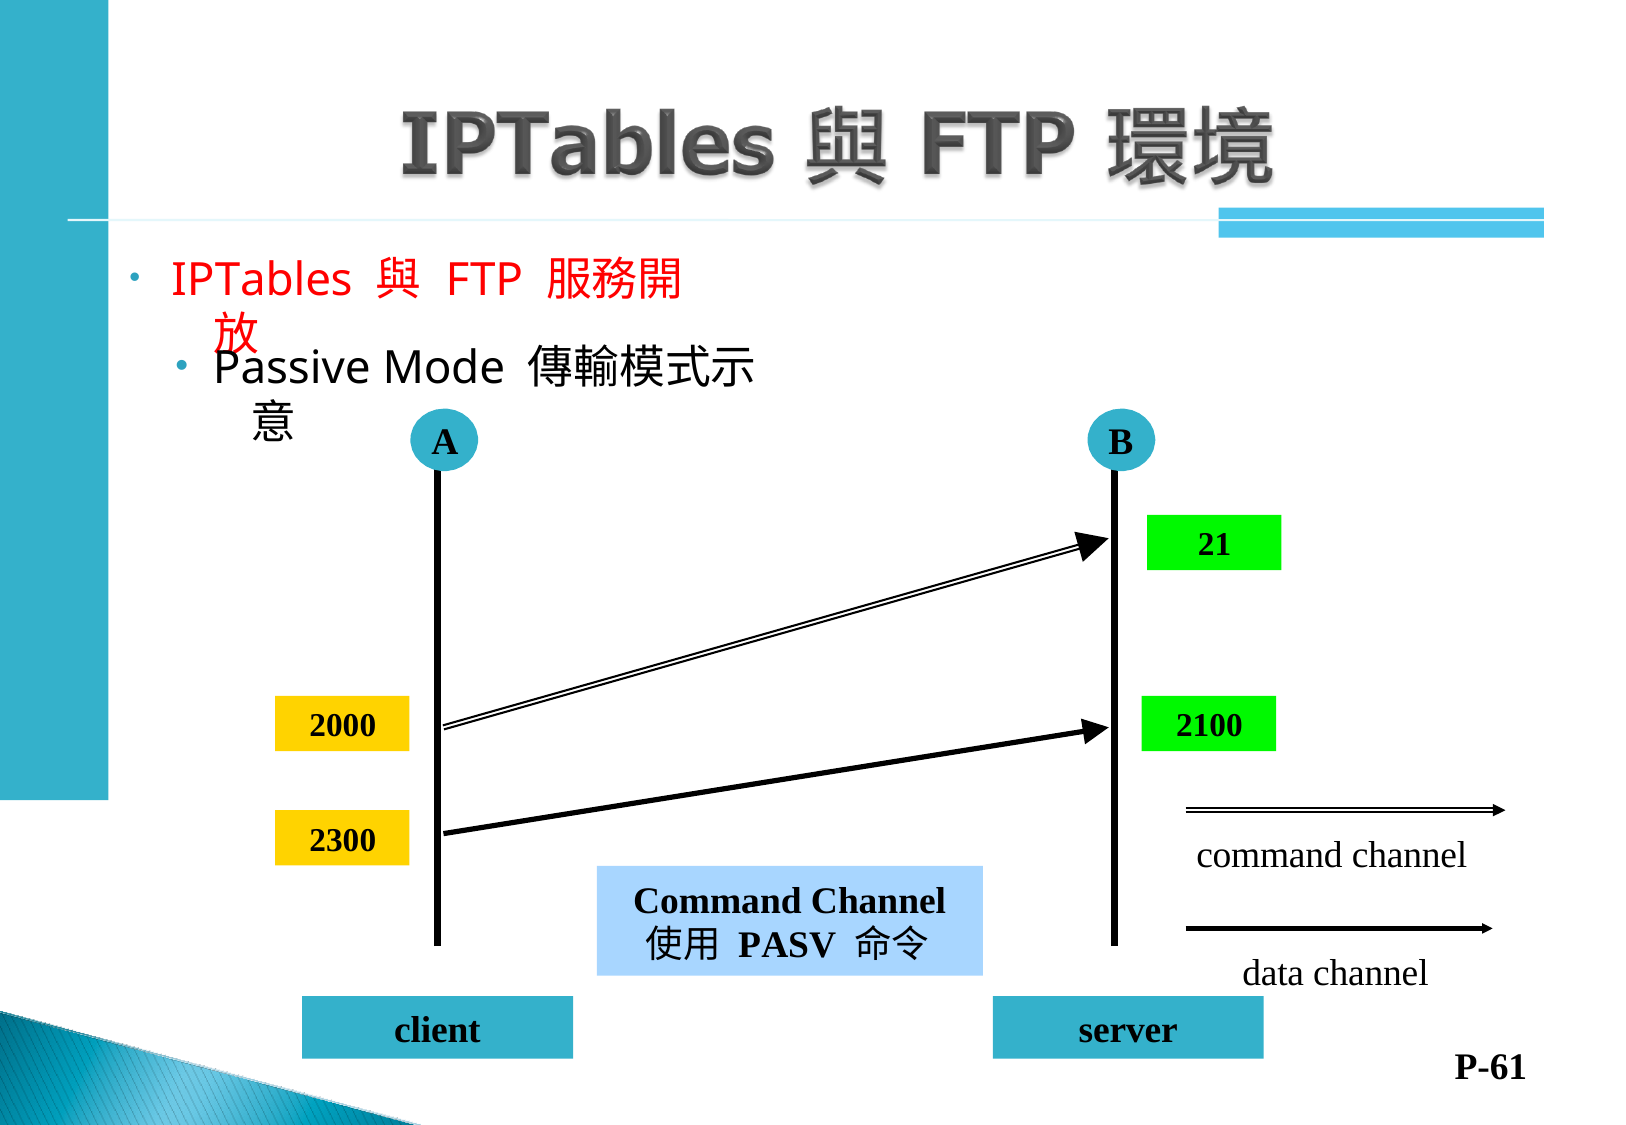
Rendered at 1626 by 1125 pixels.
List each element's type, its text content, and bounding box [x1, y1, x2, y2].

text_box [275, 695, 410, 752]
text_box [275, 810, 410, 866]
text_box [1492, 803, 1506, 817]
text_box IPTables 與 FTP 服務開放 [125, 250, 689, 306]
text_box B [1106, 417, 1136, 465]
text_box server [1076, 1004, 1181, 1052]
text_box A [429, 417, 461, 465]
text_box 21 [1195, 522, 1234, 565]
text_box Passive Mode 傳輸模式示意 [171, 338, 773, 394]
text_box [1074, 531, 1109, 562]
text_box [596, 865, 983, 976]
text_box [992, 996, 1264, 1059]
text_box data channel [1240, 947, 1433, 995]
text_box [1080, 718, 1109, 745]
text_box client [392, 1004, 484, 1052]
text_box P-47 [1452, 1042, 1532, 1090]
text_box [410, 408, 479, 472]
text_box [302, 996, 574, 1059]
text_box 2300 [307, 817, 379, 860]
text_box 2100 [1173, 703, 1245, 746]
text_box [387, 81, 1285, 203]
text_box Command Channel 使用 PASV 命令 [630, 875, 949, 967]
text_box [1087, 408, 1156, 472]
text_box [1482, 923, 1493, 934]
text_box [1141, 695, 1277, 752]
text_box 2000 [307, 703, 379, 746]
text_box [1147, 514, 1282, 571]
text_box command channel [1194, 829, 1473, 877]
